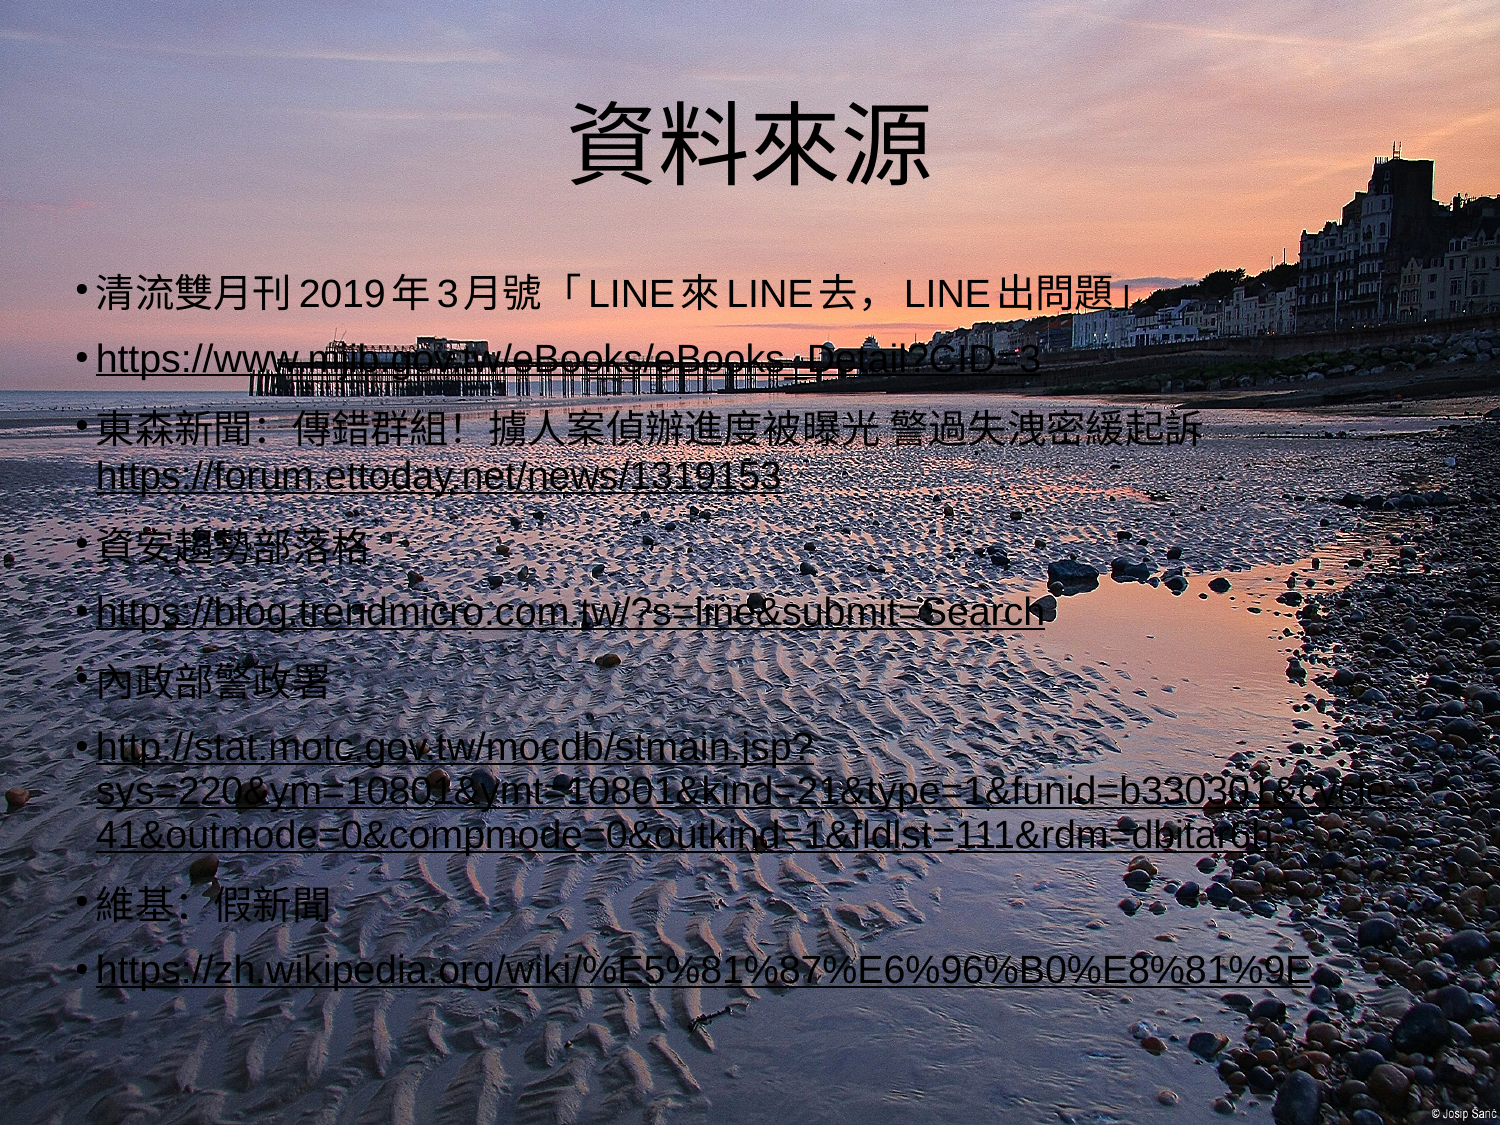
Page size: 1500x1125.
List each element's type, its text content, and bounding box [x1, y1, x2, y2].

list 清流雙月刊2019年3月號「LINE來LINE去，LINE出問題」 https://www.mjib.gov.tw/eBooks/eBooks_Detail?CID=3 東森新聞：傳錯群組！擄人案偵辦進度被曝光 警過失洩密緩起訴 https://forum.ettoday.net/news/1319153 資安趨勢部落格 https://blog.trendmicro.com.tw/?s=line&submit=Search 內政部警政署 http://stat.motc.gov.tw/mocdb/stmain.jsp?sys=220&ym=10801&ymt=10801&kind=21&type=1&funid=b330301&cycle=41&outmode=0&compmode=0&outkind=1&fldlst=111&rdm=dbitar6h 維基：假新聞 https://zh.wikipedia.org/wiki/%E5%81%87%E6%96%B0%E8%81%9E [75, 262, 1425, 1005]
title 資料來源 [75, 45, 1425, 233]
picture [0, 0, 1500, 1125]
